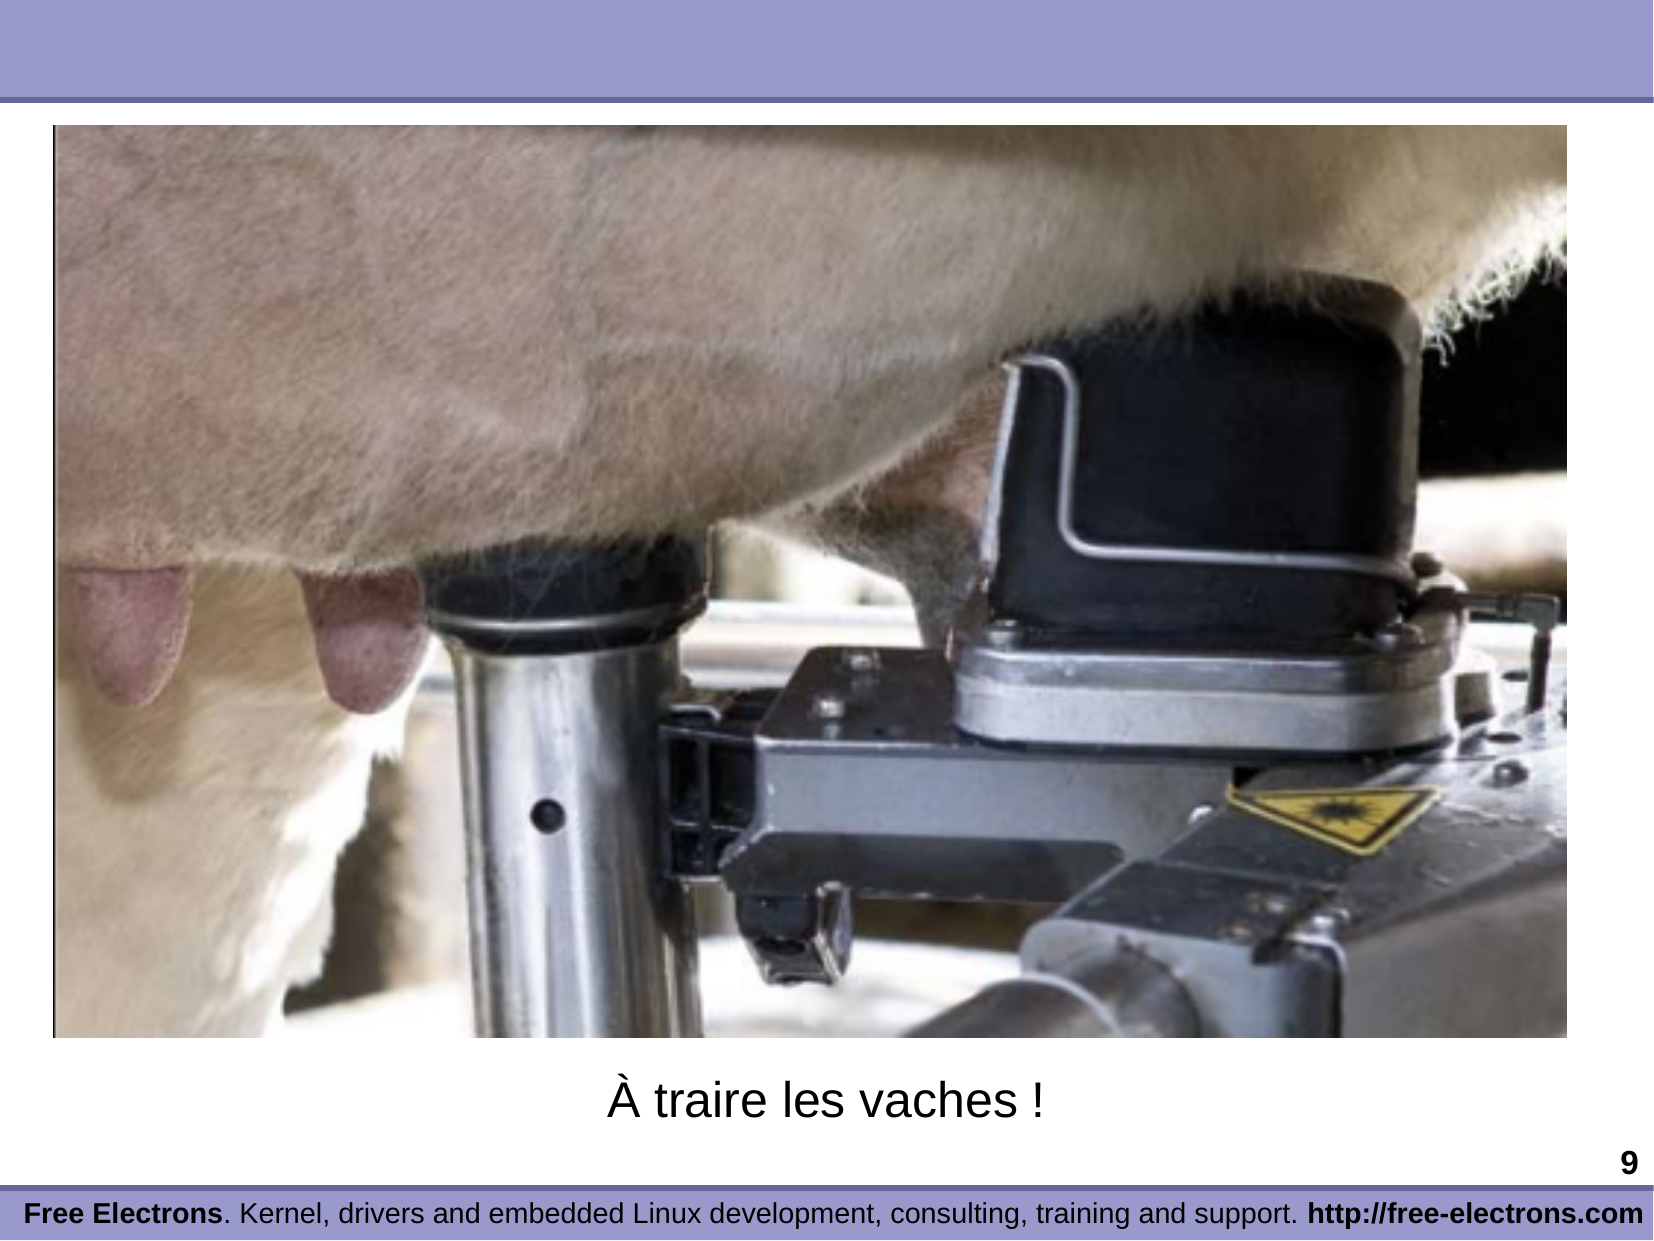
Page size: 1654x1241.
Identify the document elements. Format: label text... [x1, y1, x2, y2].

picture [53, 125, 1567, 1038]
text_box À traire les vaches ! [0, 1072, 1654, 1135]
